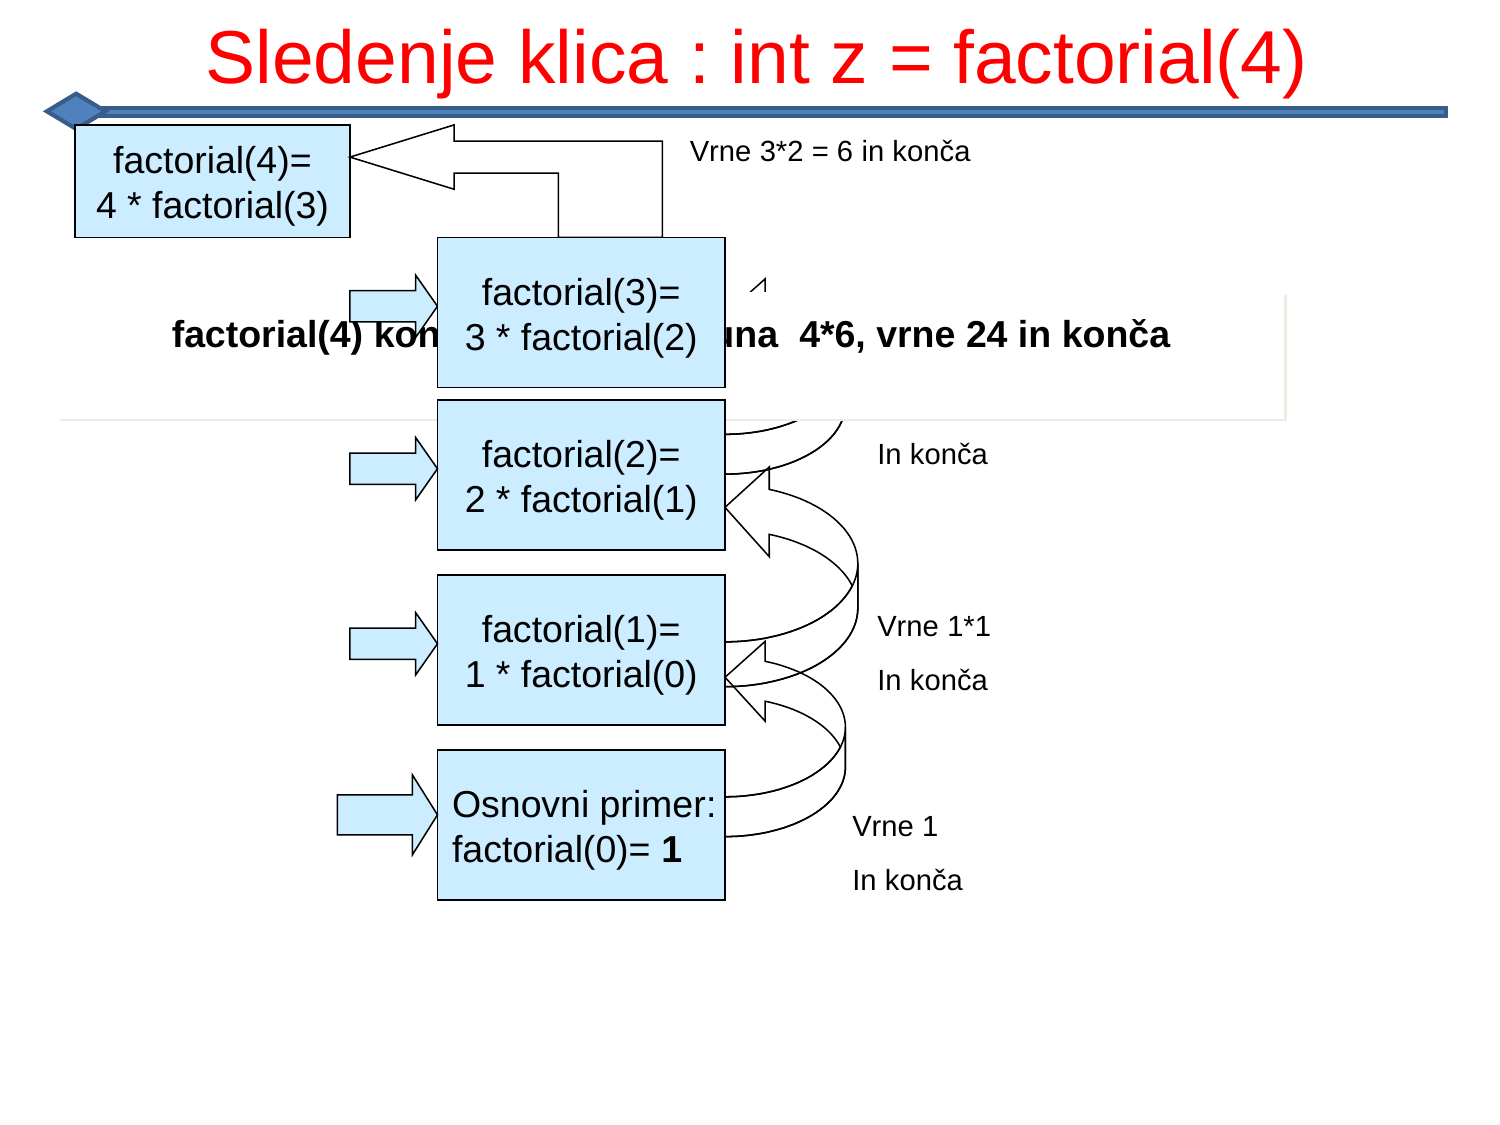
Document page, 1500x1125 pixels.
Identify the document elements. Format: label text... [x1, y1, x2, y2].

text_box factorial(4) končno lahko izračuna 4*6, vrne 24 in konča [58, 292, 1284, 418]
list [0, 37, 1388, 1088]
text_box factorial(2)= 2 * factorial(1) [437, 399, 725, 550]
text_box Vrne 3*2 = 6 in konča [674, 124, 1013, 176]
text_box factorial(1)= 1 * factorial(0) [437, 575, 725, 726]
text_box Vrne 1*1 In konča [862, 599, 1176, 704]
text_box Vrne 1 In konča [837, 799, 1138, 904]
text_box [349, 275, 437, 338]
text_box [337, 774, 438, 855]
text_box factorial(4)= 4 * factorial(3) [74, 124, 350, 238]
title Sledenje klica : int z = factorial(4) [82, 0, 1433, 108]
text_box [349, 437, 438, 501]
text_box [349, 612, 438, 676]
text_box Vrne 2*1 =2 In konča [862, 418, 1176, 479]
text_box Osnovni primer: factorial(0)= 1 [437, 750, 725, 901]
text_box factorial(3)= 3 * factorial(2) [437, 237, 725, 388]
